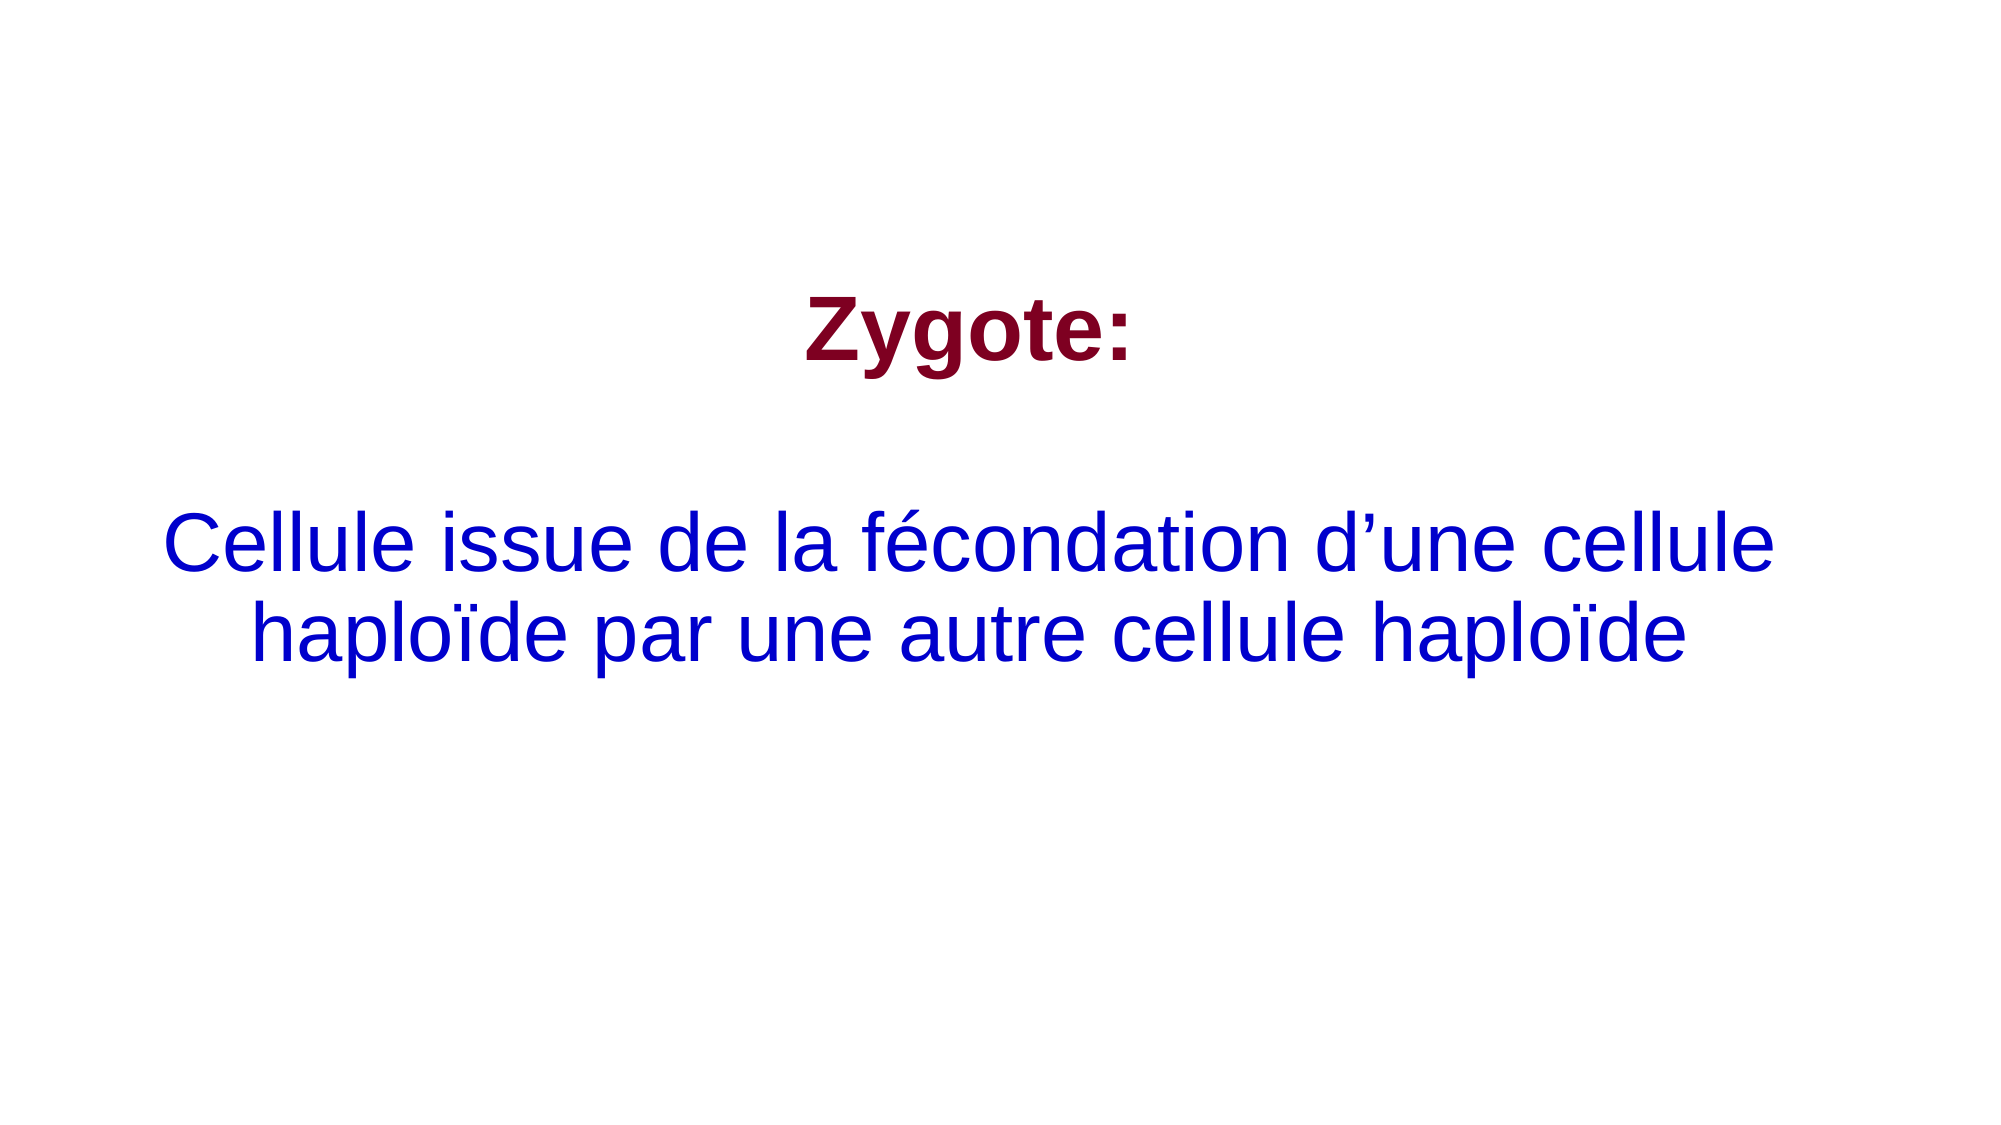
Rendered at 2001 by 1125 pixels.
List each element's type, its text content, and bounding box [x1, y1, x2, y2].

list Cellule issue de la fécondation d’une cellule haploïde par une autre cellule haploïde [107, 491, 1833, 860]
title Zygote: [107, 274, 1833, 449]
